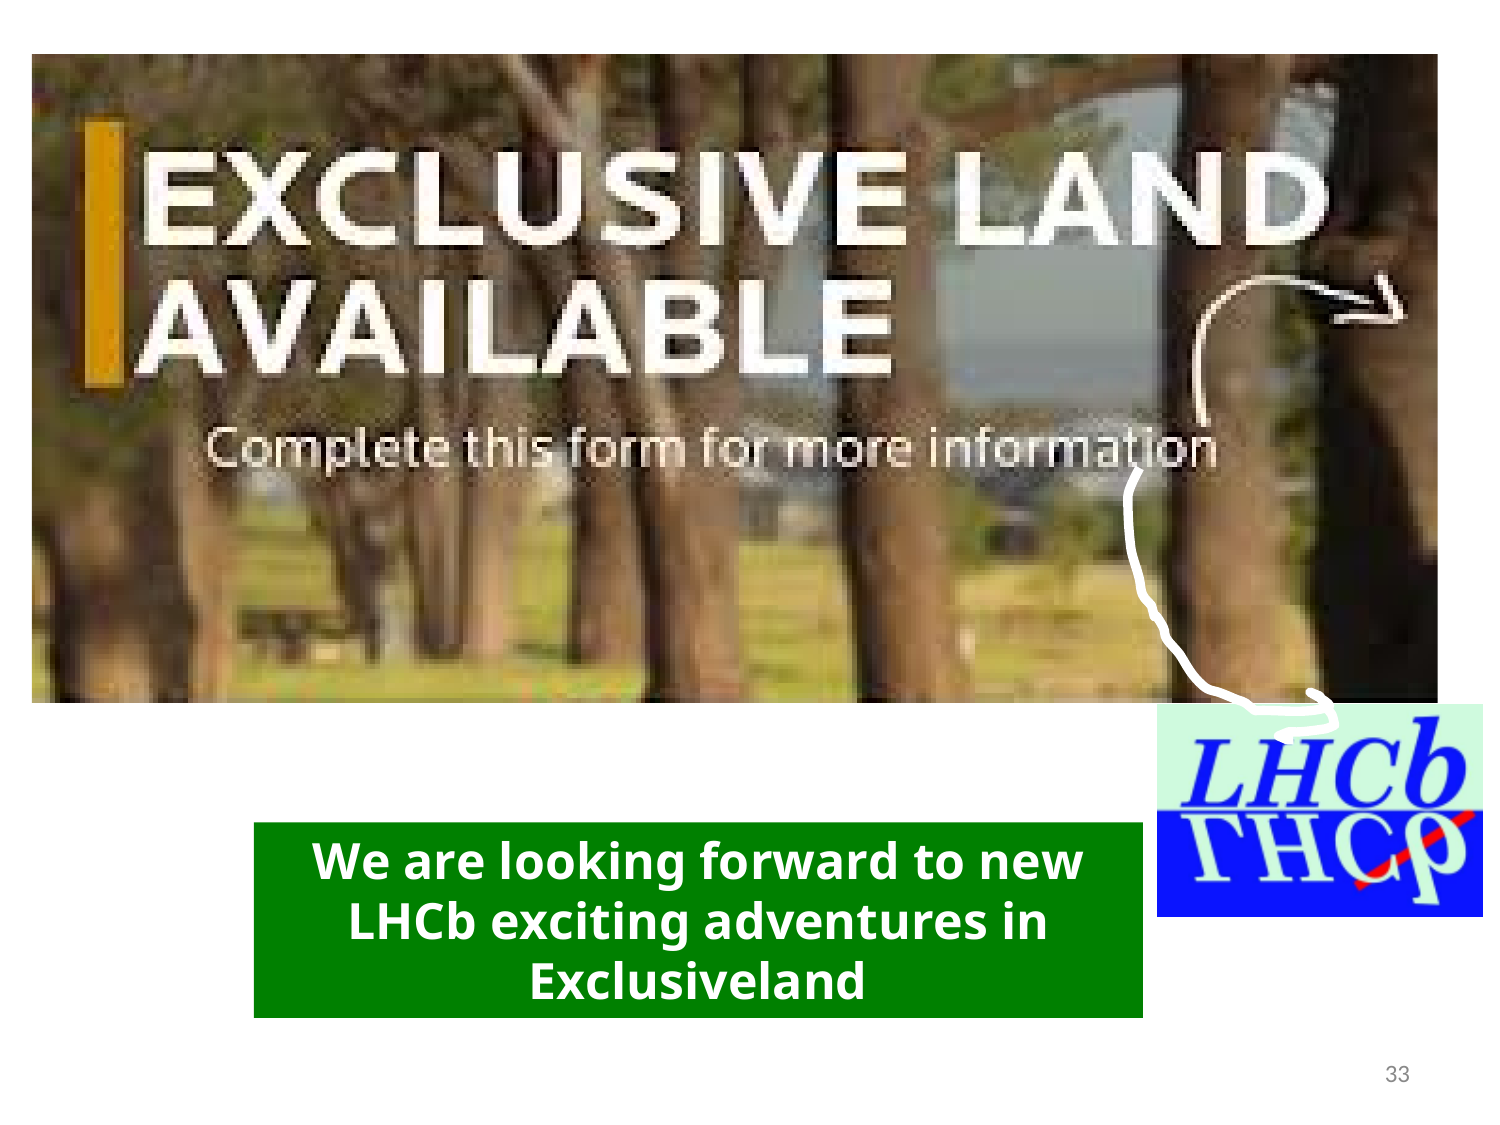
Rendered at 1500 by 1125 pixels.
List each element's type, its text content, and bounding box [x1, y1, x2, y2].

text_box <number> [1074, 1042, 1426, 1103]
picture [1157, 704, 1483, 917]
text_box We are looking forward to new LHCb exciting adventures in Exclusiveland [253, 822, 1143, 1018]
picture [31, 54, 1438, 703]
